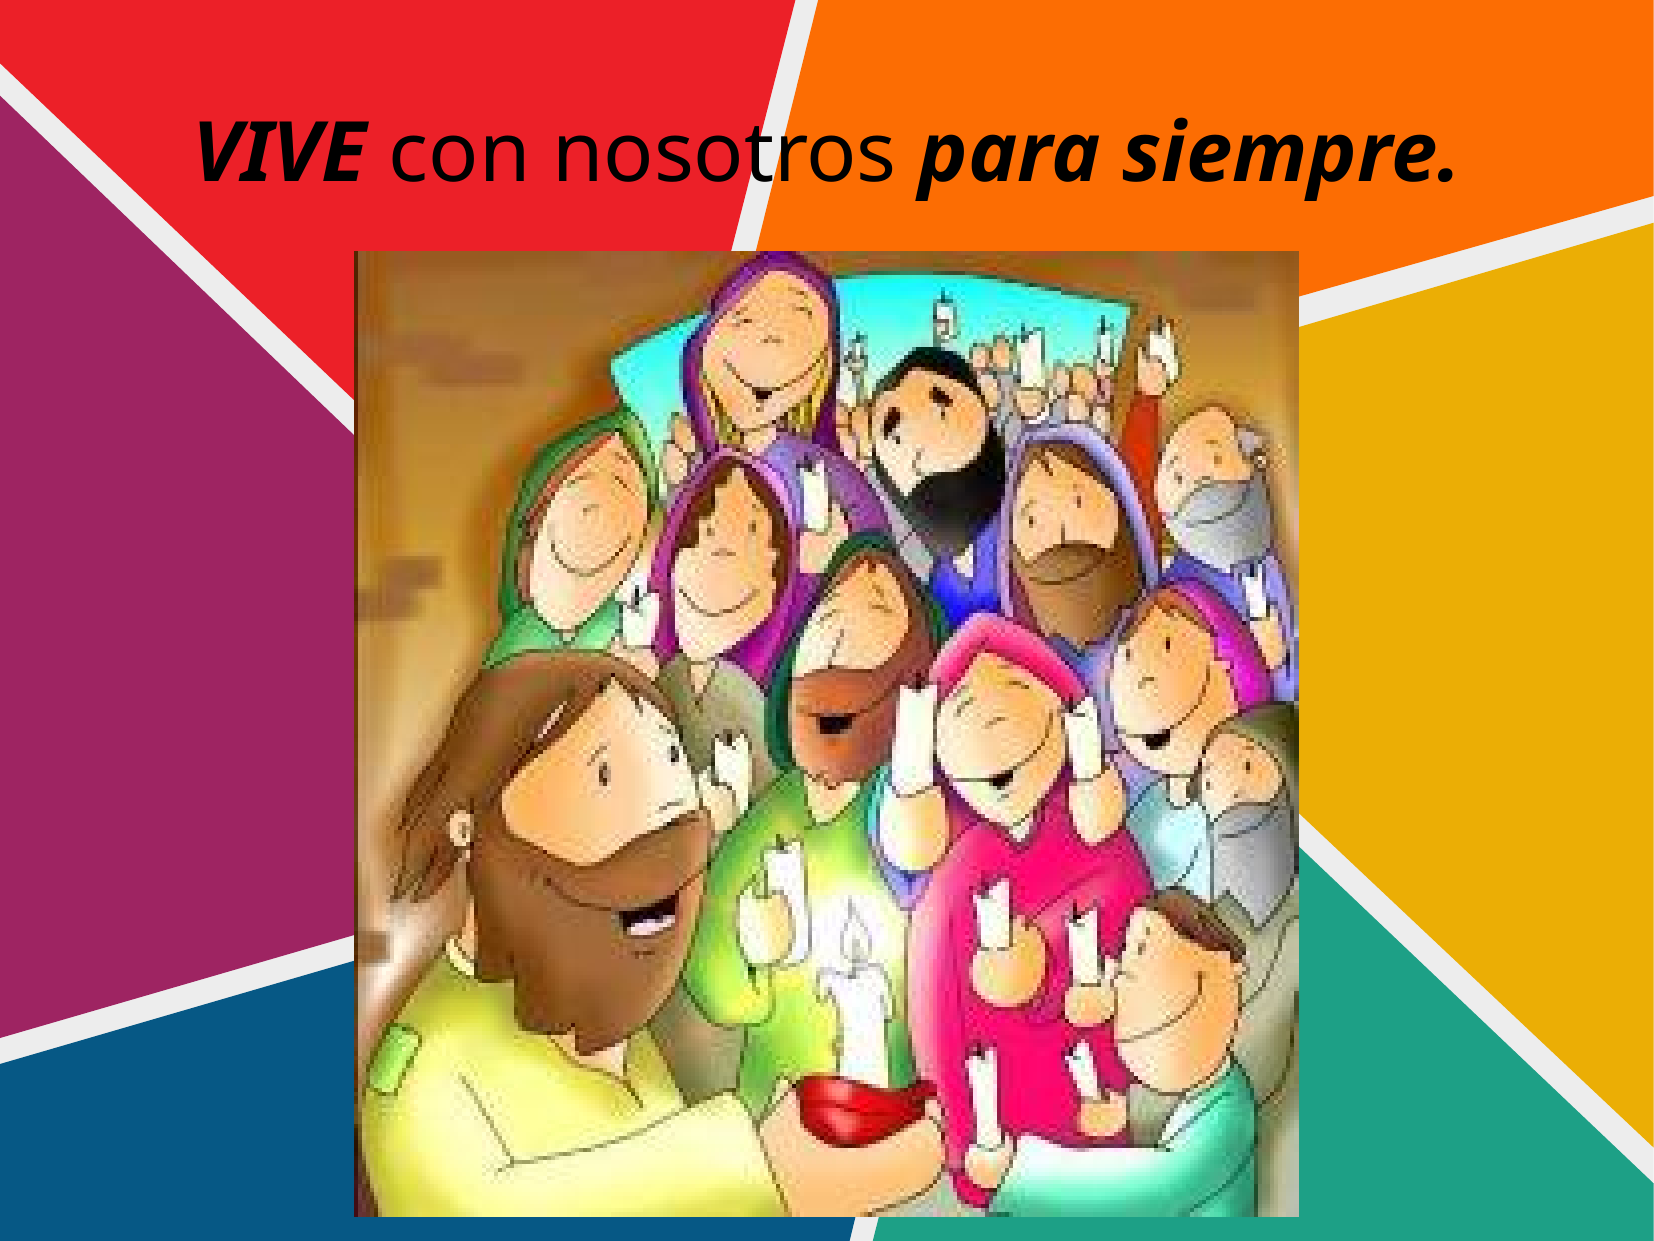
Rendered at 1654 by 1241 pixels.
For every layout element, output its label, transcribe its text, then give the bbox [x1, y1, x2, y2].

title VIVE con nosotros para siempre. [82, 47, 1571, 252]
picture [354, 251, 1299, 1217]
